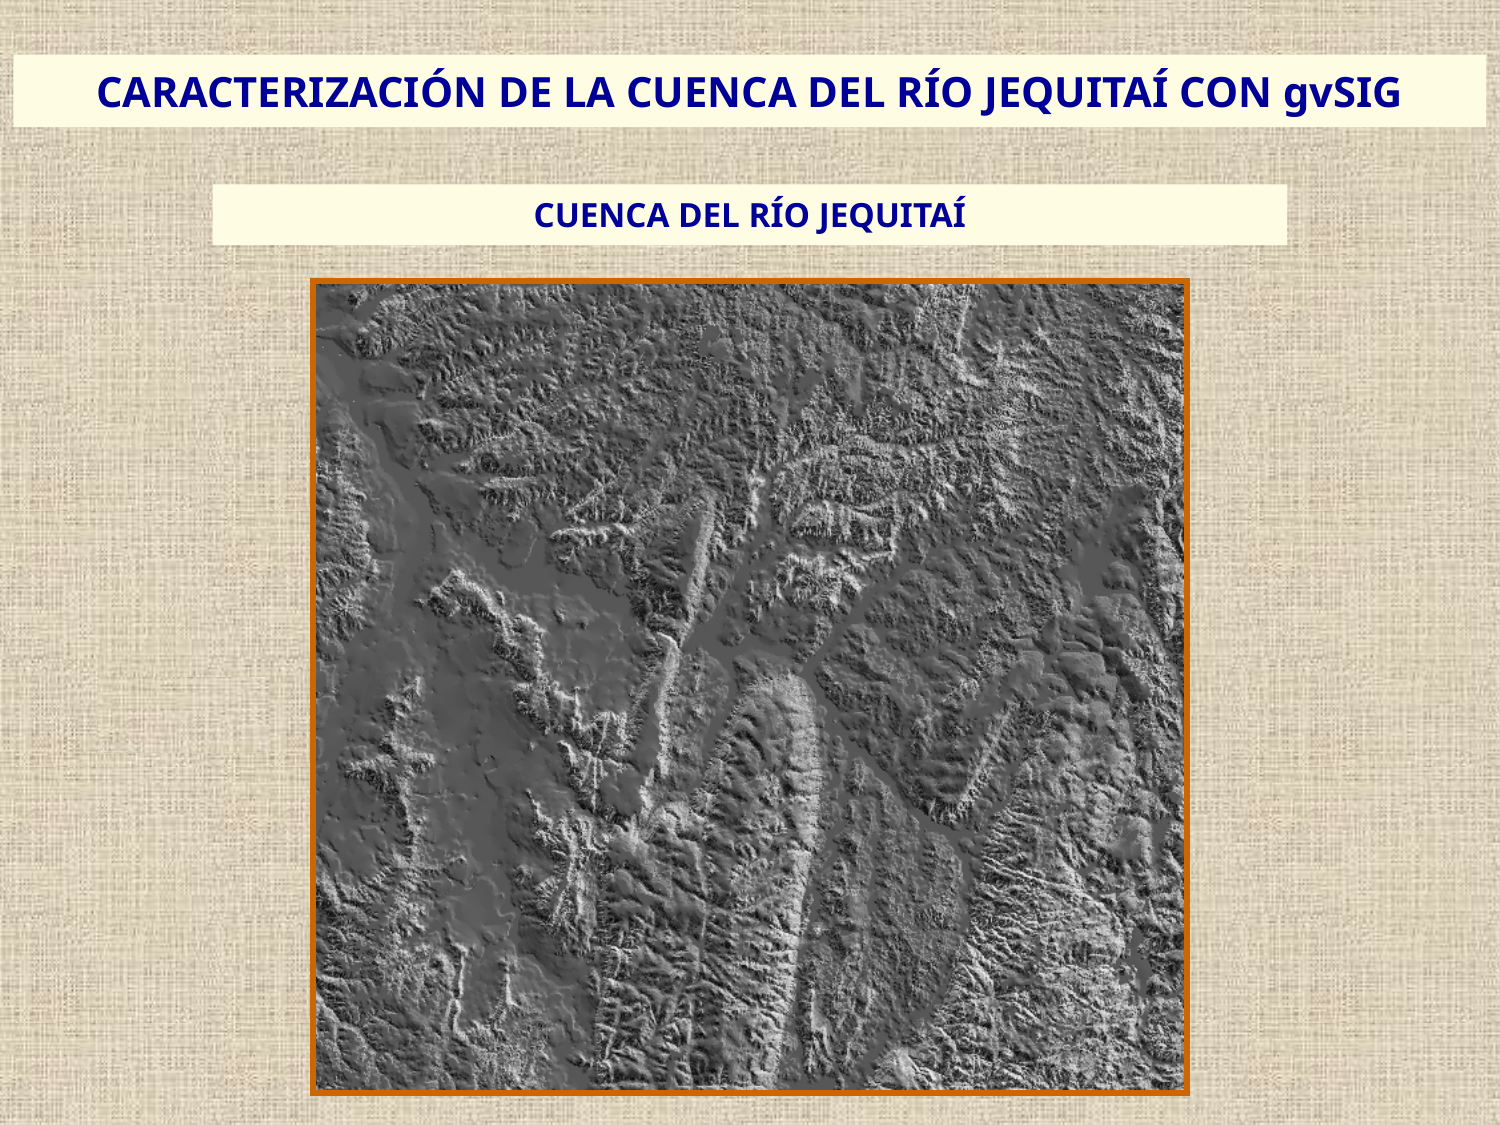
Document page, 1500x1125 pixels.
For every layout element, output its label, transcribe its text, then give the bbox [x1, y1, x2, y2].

picture [0, 0, 1500, 1125]
text_box CUENCA DEL RÍO JEQUITAÍ [212, 184, 1288, 246]
text_box CARACTERIZACIÓN DE LA CUENCA DEL RÍO JEQUITAÍ CON gvSIG [13, 54, 1487, 128]
